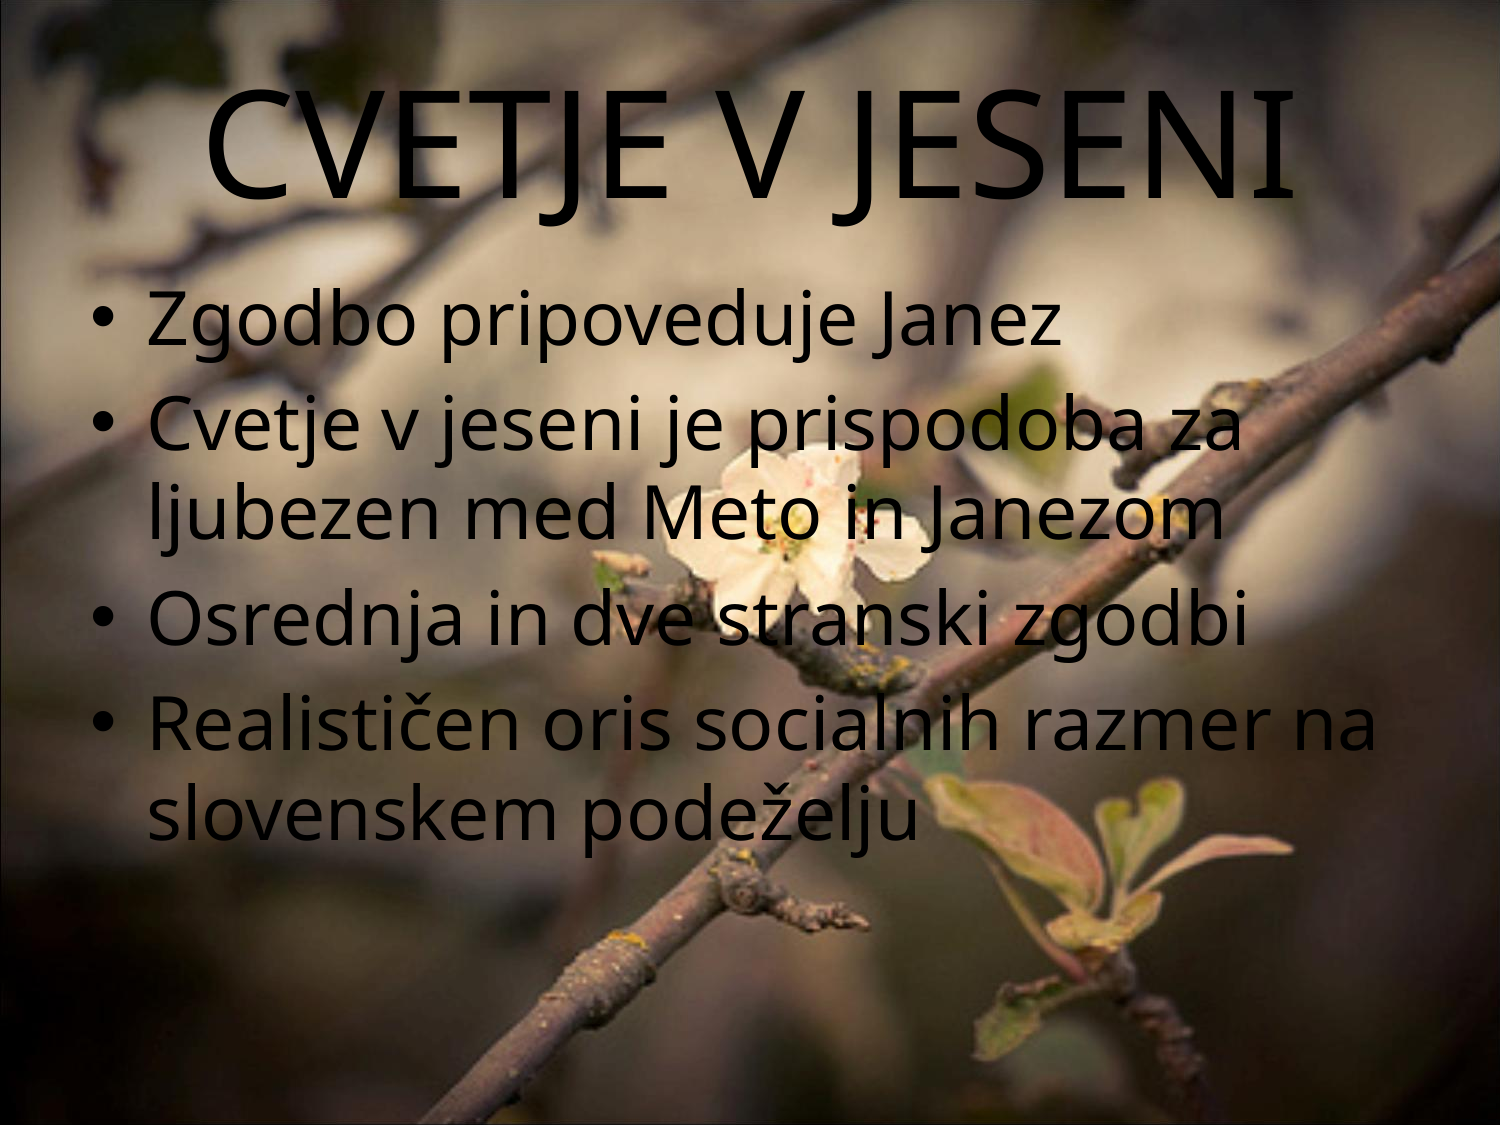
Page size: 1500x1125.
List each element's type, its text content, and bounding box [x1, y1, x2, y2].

list Zgodbo pripoveduje Janez Cvetje v jeseni je prispodoba za ljubezen med Meto in Janezom Osrednja in dve stranski zgodbi Realističen oris socialnih razmer na slovenskem podeželju [75, 262, 1425, 1005]
title CVETJE V JESENI [75, 45, 1425, 233]
picture [0, 0, 1500, 1125]
